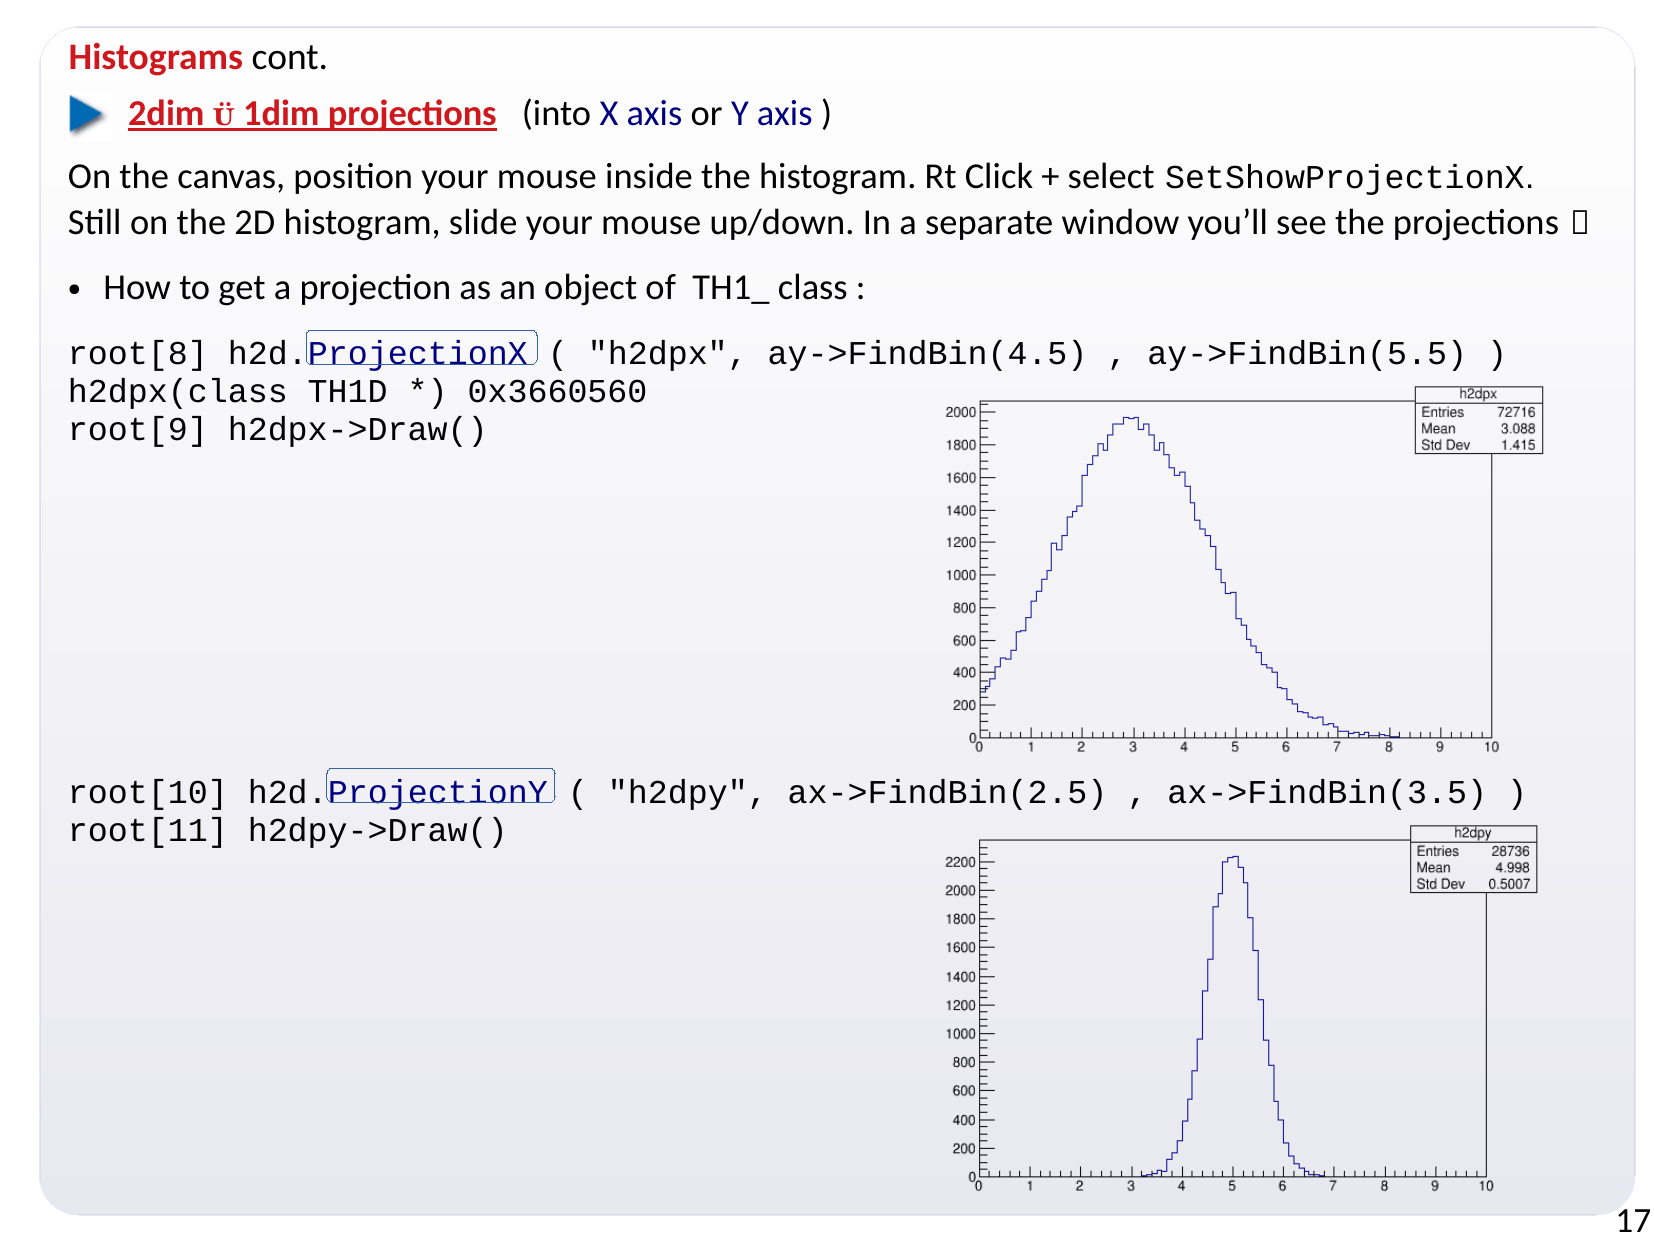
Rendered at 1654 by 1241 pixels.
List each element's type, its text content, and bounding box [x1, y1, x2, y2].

text_box Histograms cont. [53, 34, 373, 88]
text_box 2dim  1dim projections (into X axis or Y axis ) On the canvas, position your mouse inside the histogram. Rt Click + select SetShowProjectionX. Still on the 2D histogram, slide your mouse up/down. In a separate window you’ll see the projections  How to get a projection as an object of TH1_ class : root[8] h2d.ProjectionX ( "h2dpx", ay->FindBin(4.5) , ay->FindBin(5.5) ) h2dpx(class TH1D *) 0x3660560 root[9] h2dpx->Draw() root[10] h2d.ProjectionY ( "h2dpy", ax->FindBin(2.5) , ax->FindBin(3.5) ) root[11] h2dpy->Draw() [53, 90, 1621, 887]
text_box [39, 26, 1636, 1216]
